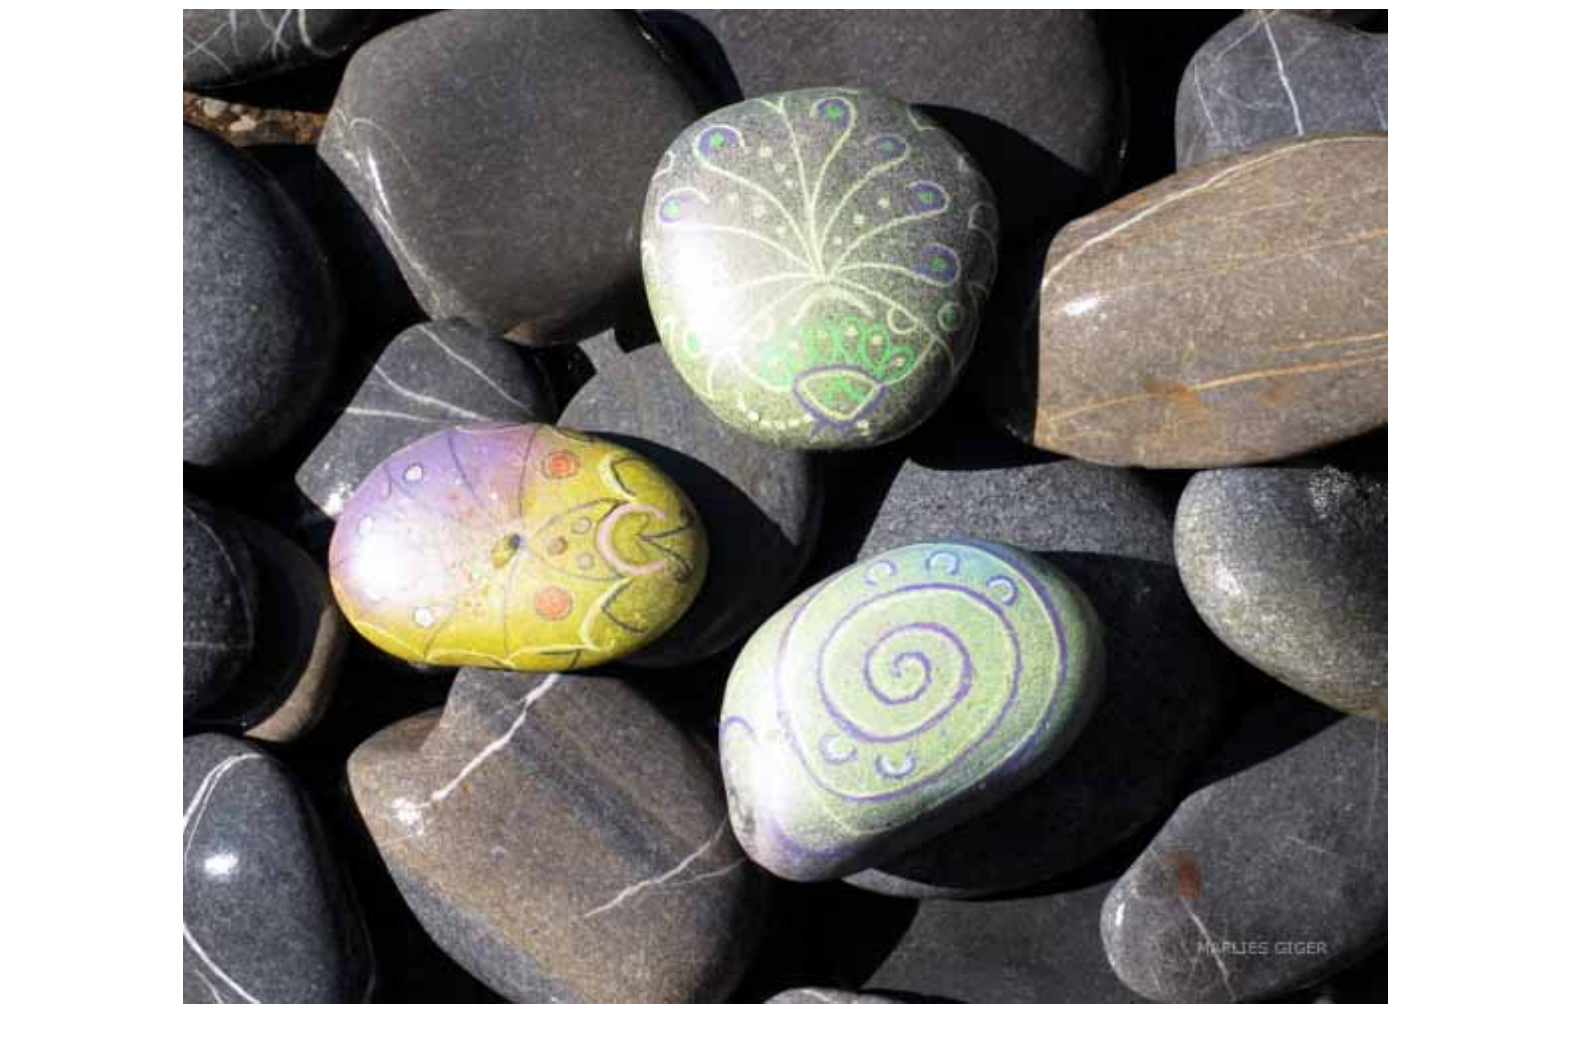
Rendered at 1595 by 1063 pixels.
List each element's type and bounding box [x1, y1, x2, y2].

picture [183, 9, 1388, 1004]
